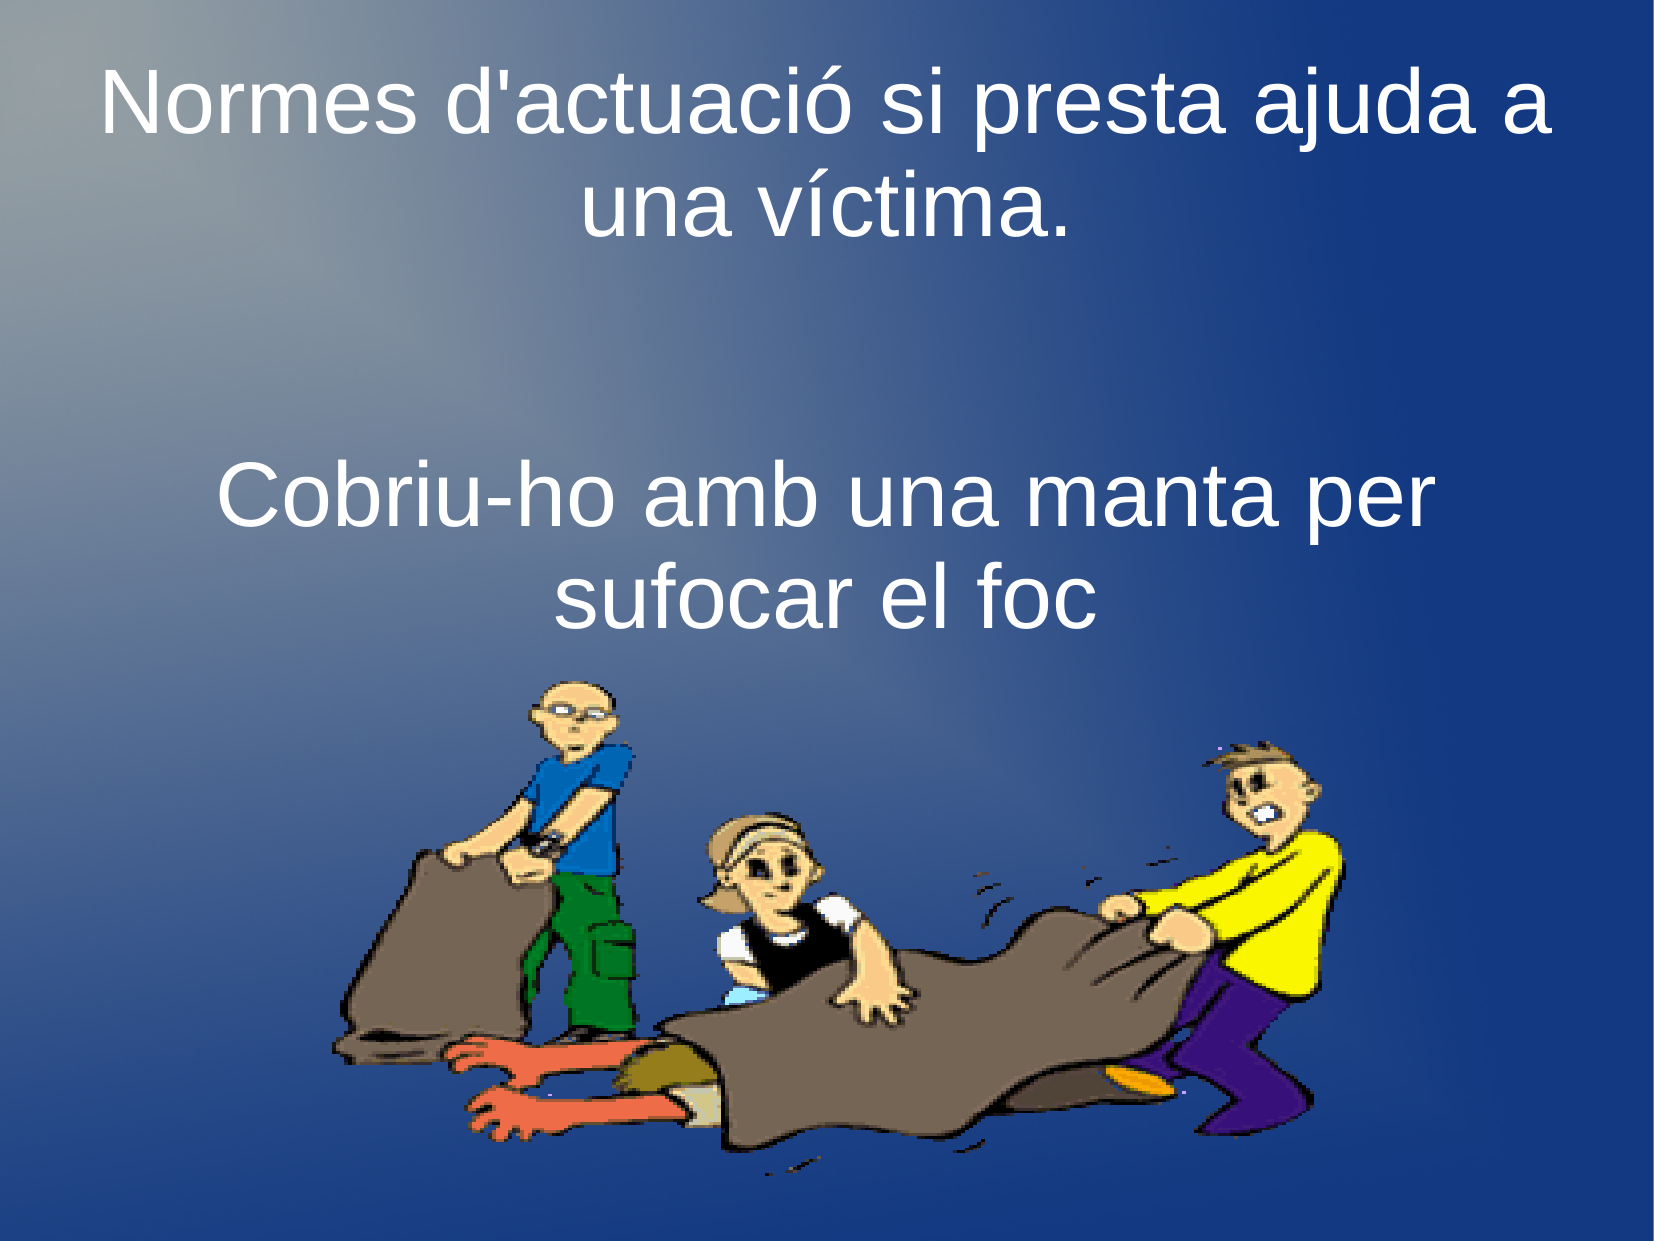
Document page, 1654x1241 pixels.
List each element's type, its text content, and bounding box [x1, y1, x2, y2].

picture [0, 0, 1654, 1241]
subtitle Cobriu-ho amb una manta per sufocar el foc [82, 290, 1571, 1109]
title Normes d'actuació si presta ajuda a una víctima. [82, 49, 1571, 257]
